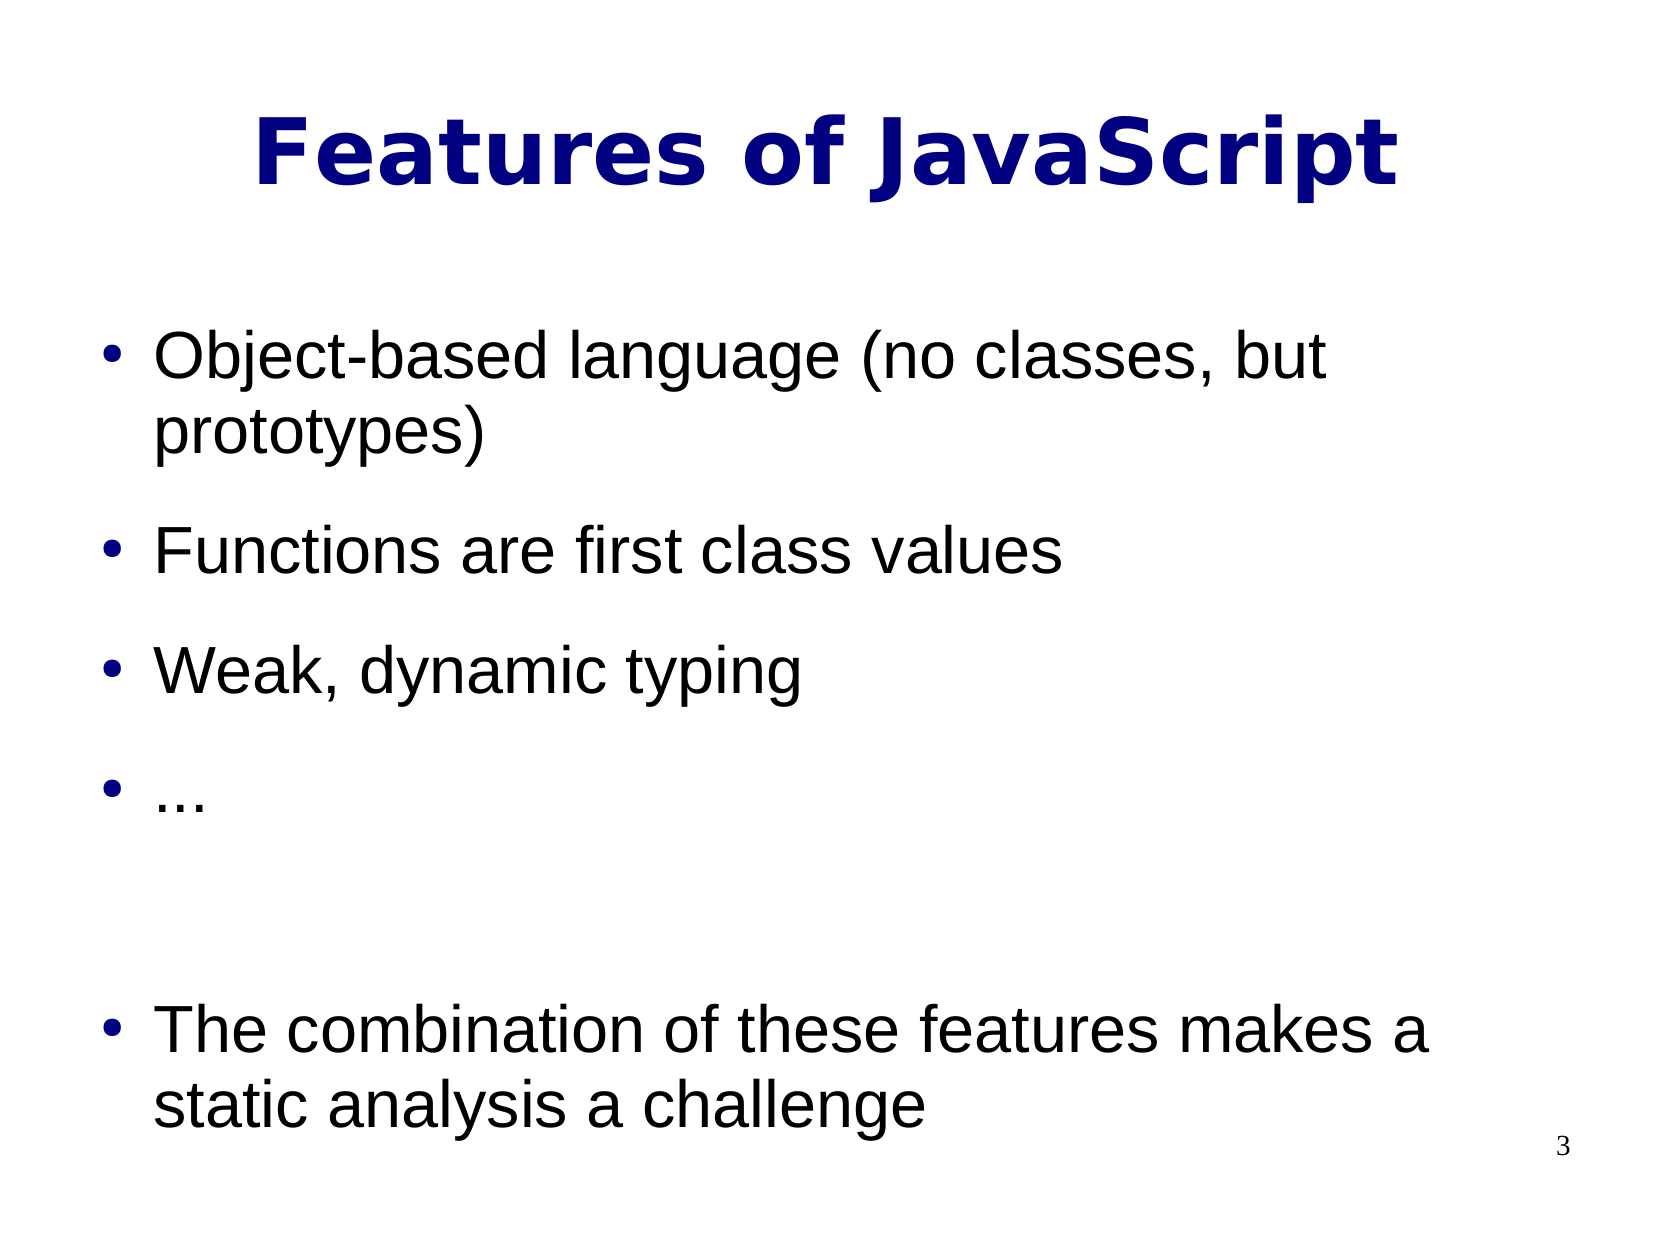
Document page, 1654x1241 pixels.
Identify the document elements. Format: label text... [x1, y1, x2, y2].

title Features of JavaScript [82, 49, 1571, 198]
list Object-based language (no classes, but prototypes) Functions are first class values Weak, dynamic typing ... The combination of these features makes a static analysis a challenge [82, 198, 1571, 1142]
